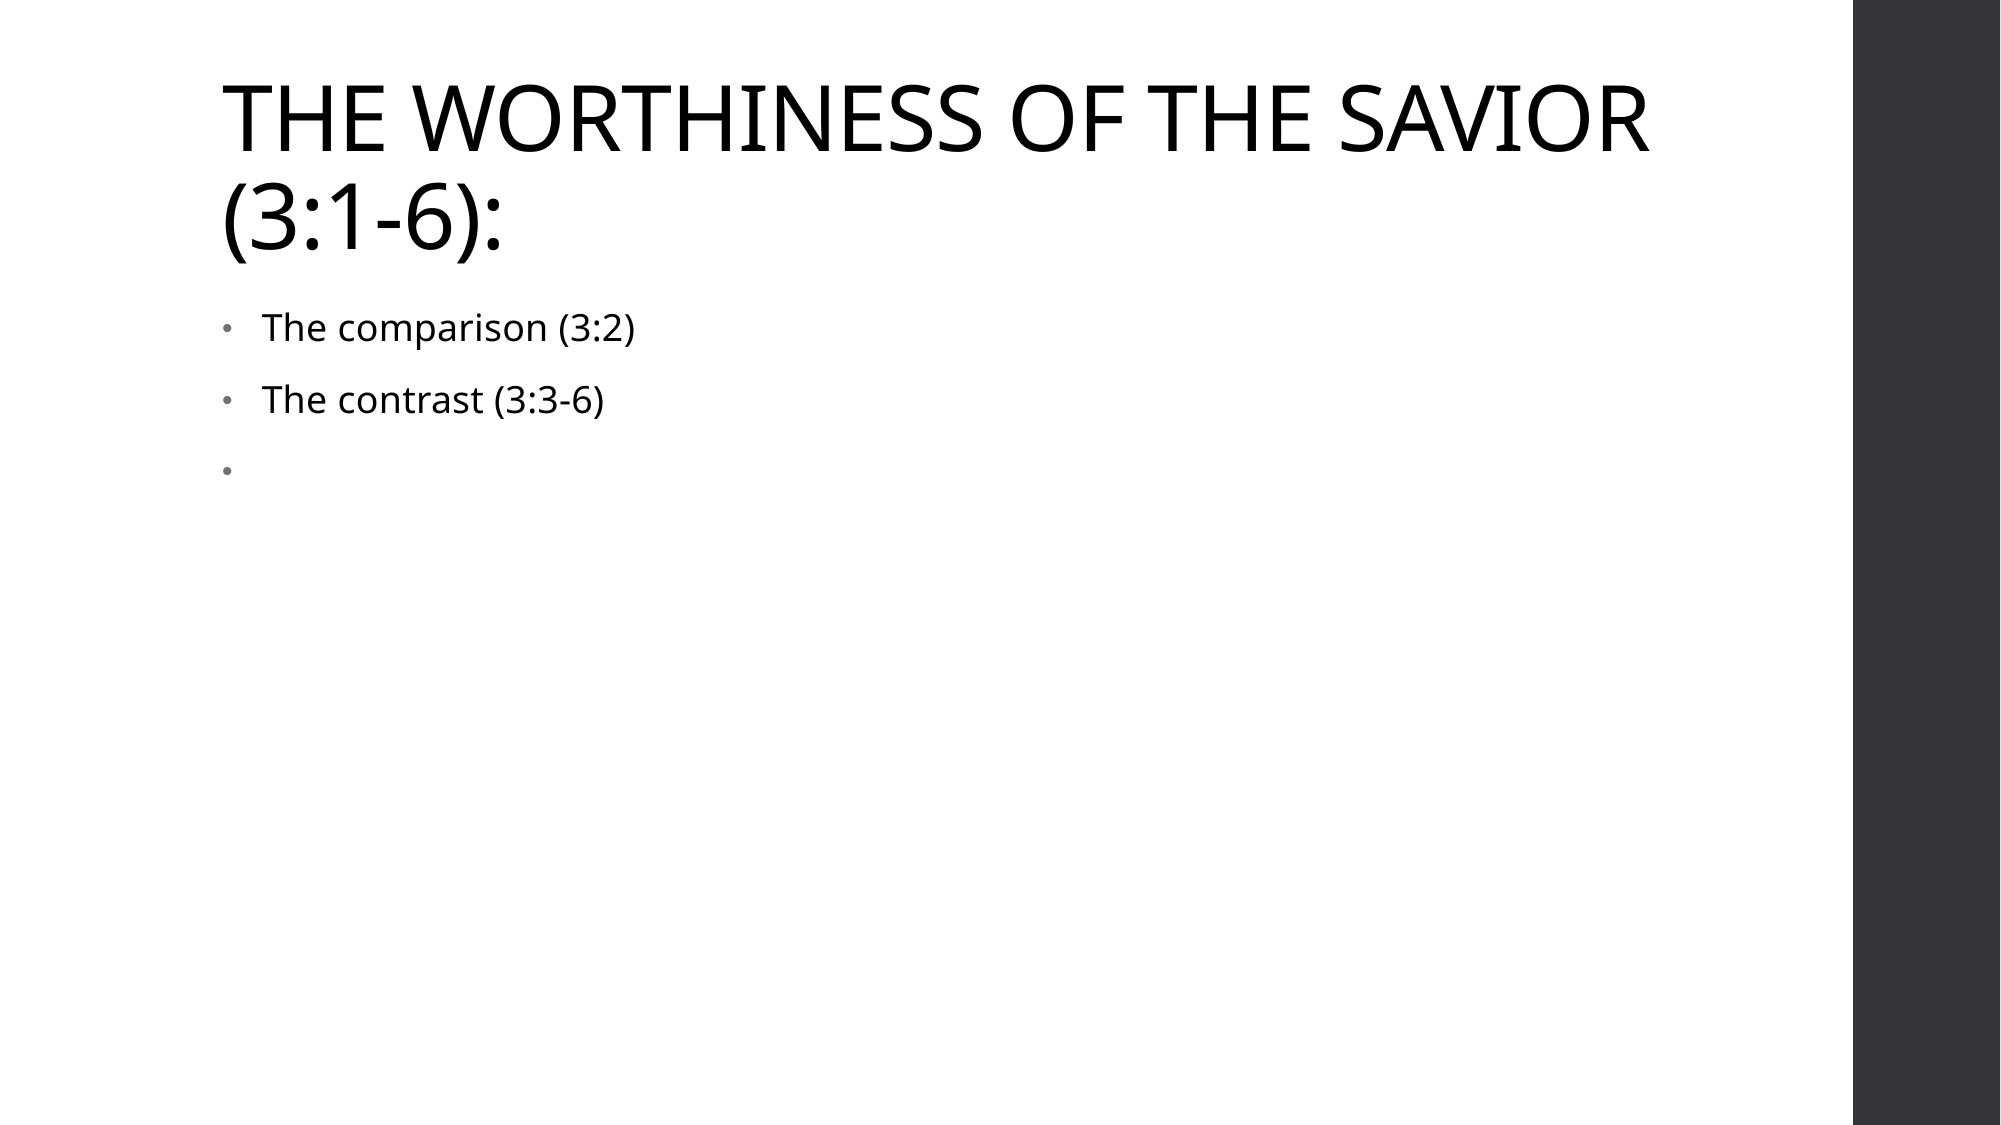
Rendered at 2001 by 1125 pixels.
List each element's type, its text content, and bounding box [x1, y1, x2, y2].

list The comparison (3:2) The contrast (3:3-6) [206, 299, 1617, 1014]
title THE WORTHINESS OF THE SAVIOR (3:1-6): [206, 60, 1797, 278]
